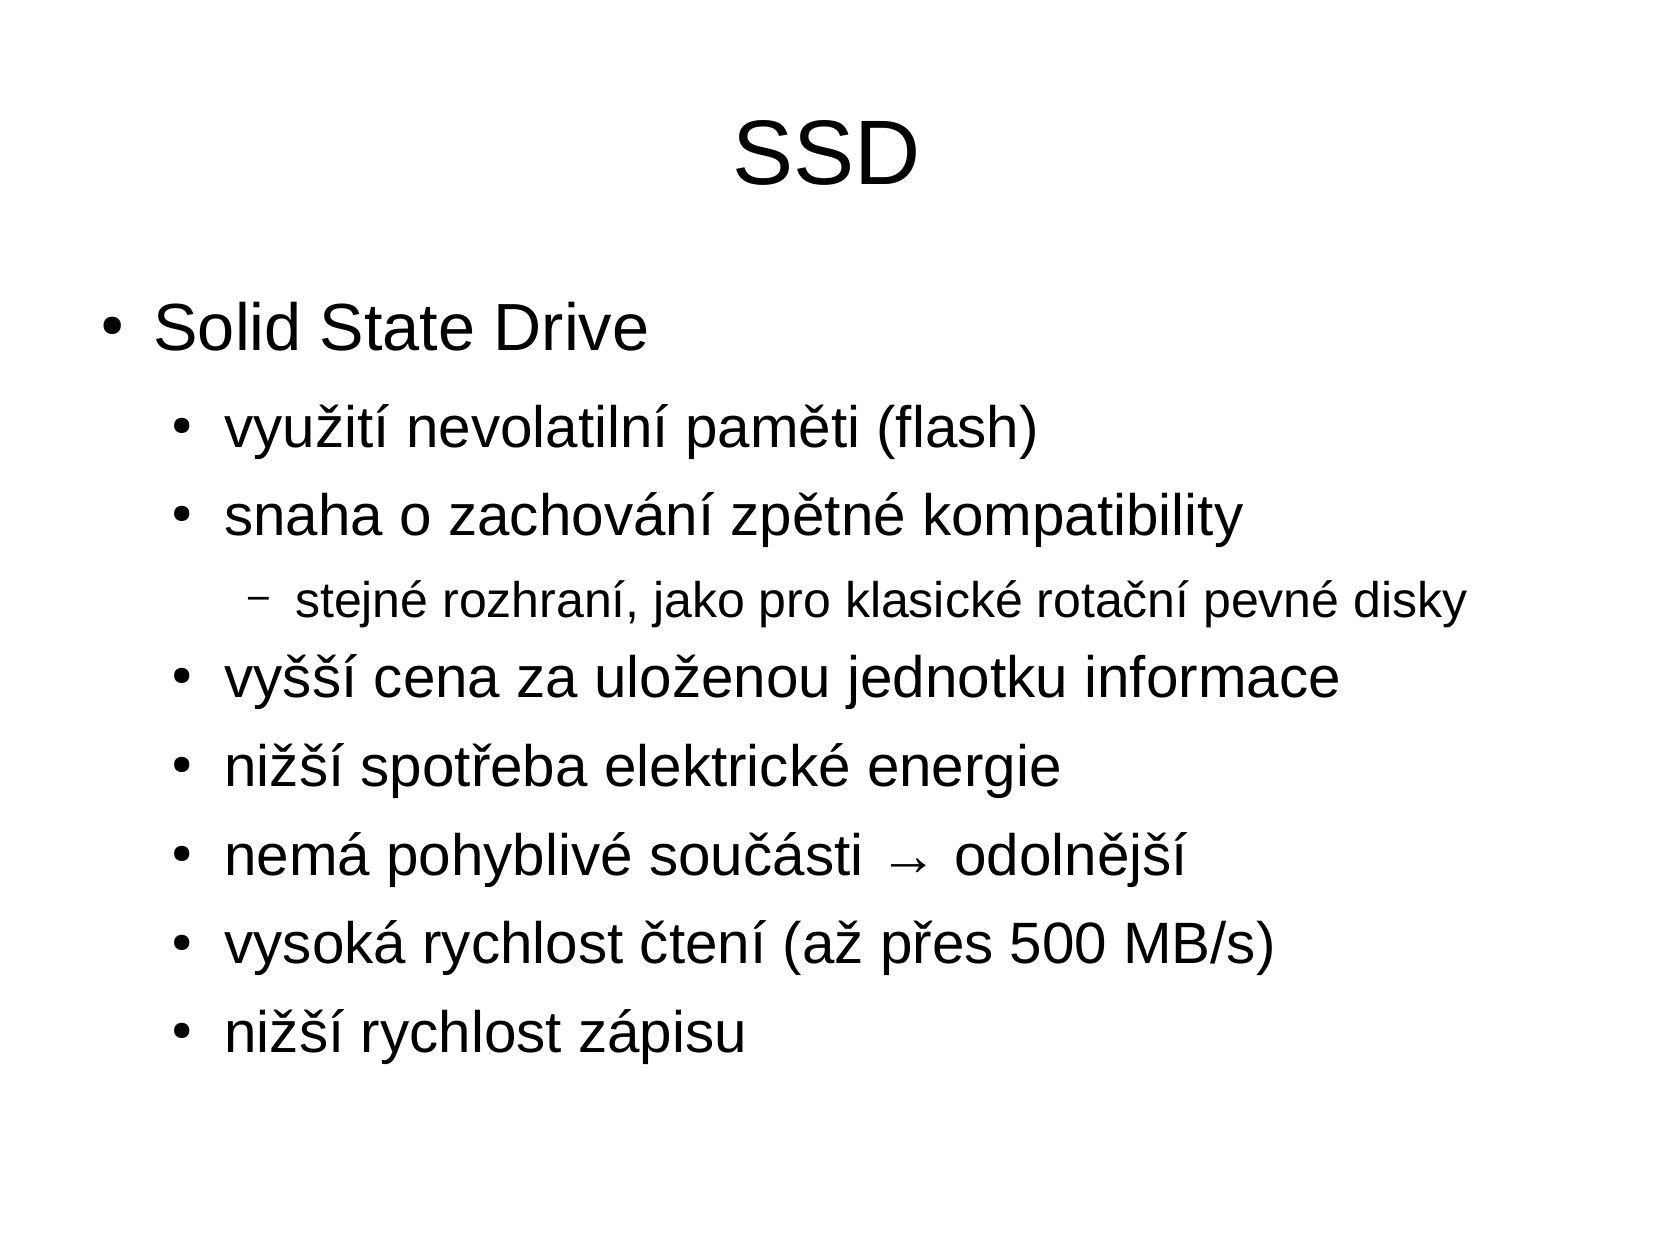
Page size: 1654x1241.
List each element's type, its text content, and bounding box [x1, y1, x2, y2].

title SSD [82, 56, 1571, 250]
list Solid State Drive využití nevolatilní paměti (flash) snaha o zachování zpětné kompatibility stejné rozhraní, jako pro klasické rotační pevné disky vyšší cena za uloženou jednotku informace nižší spotřeba elektrické energie nemá pohyblivé součásti → odolnější vysoká rychlost čtení (až přes 500 MB/s) nižší rychlost zápisu [82, 290, 1571, 1094]
